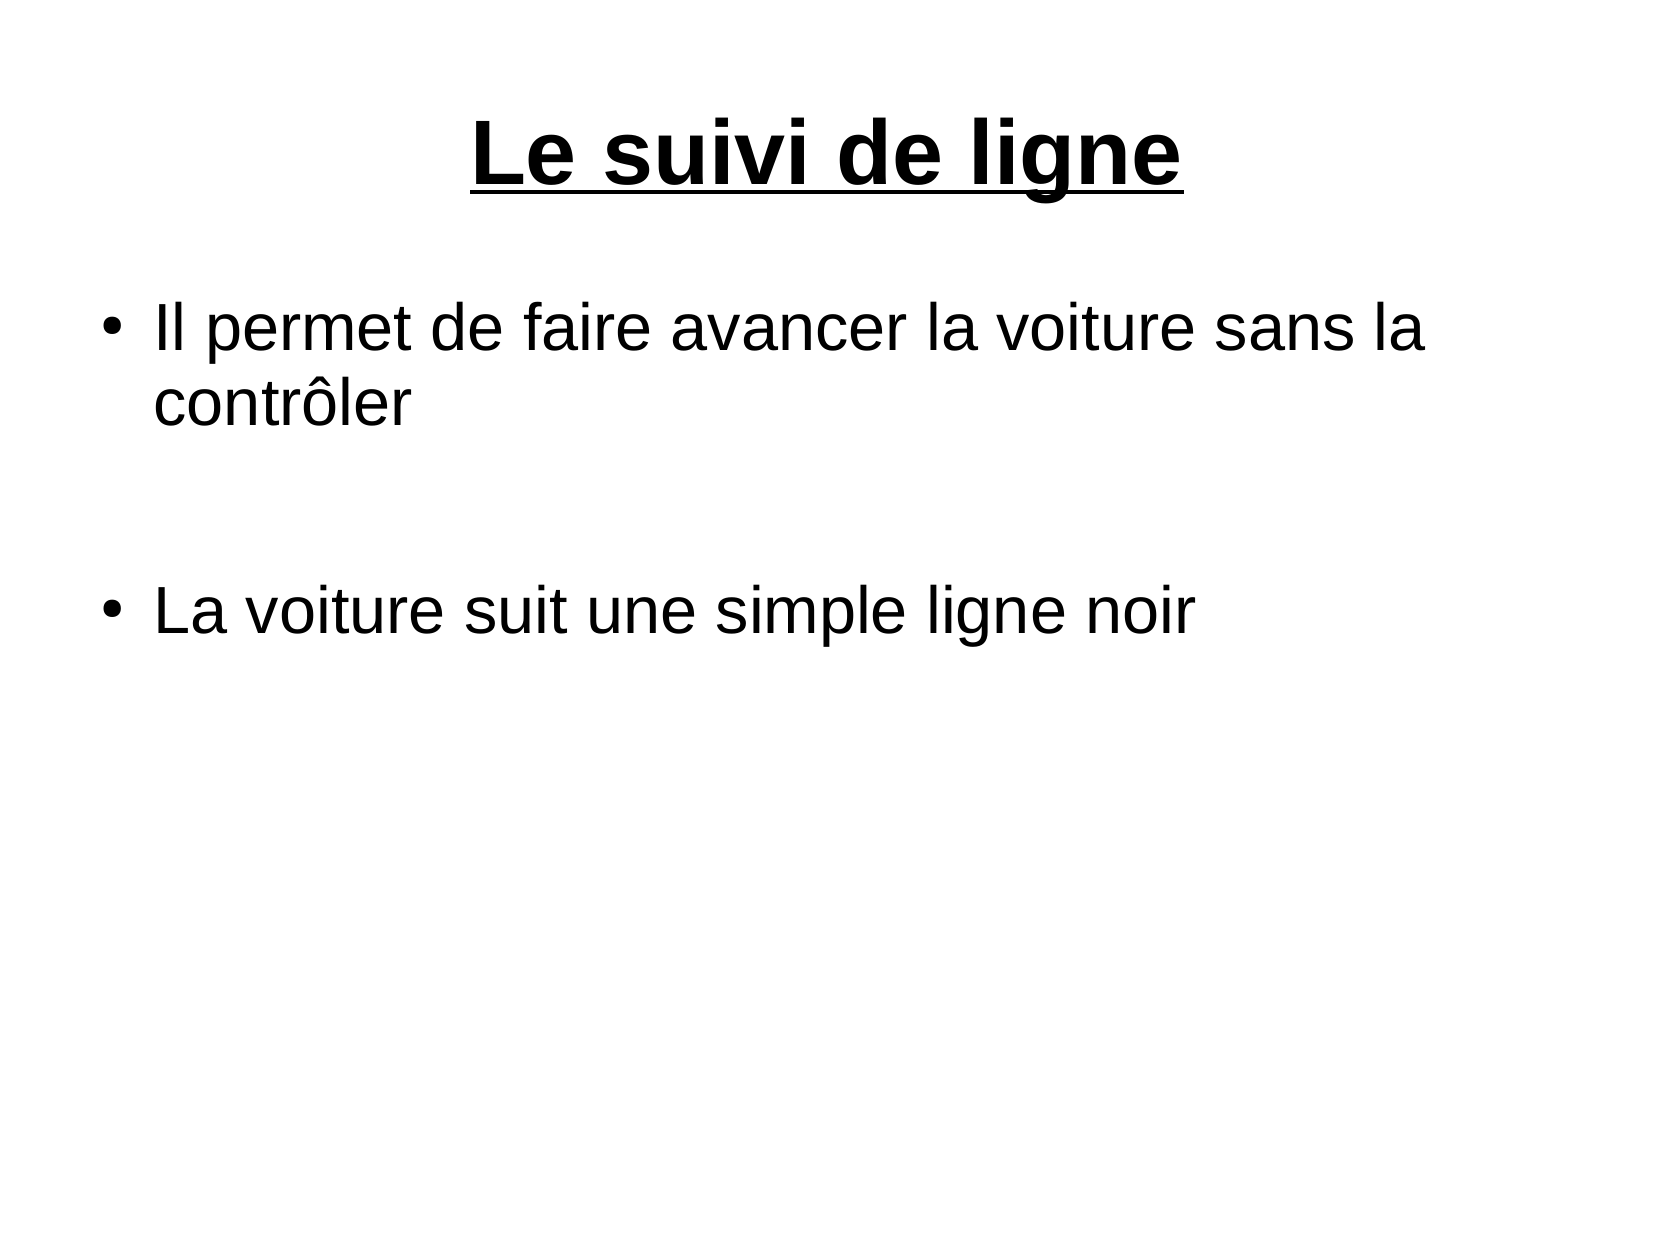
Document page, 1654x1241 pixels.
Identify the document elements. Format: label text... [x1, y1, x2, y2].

list Il permet de faire avancer la voiture sans la contrôler La voiture suit une simple ligne noir [82, 290, 1571, 1010]
title Le suivi de ligne [82, 49, 1571, 257]
